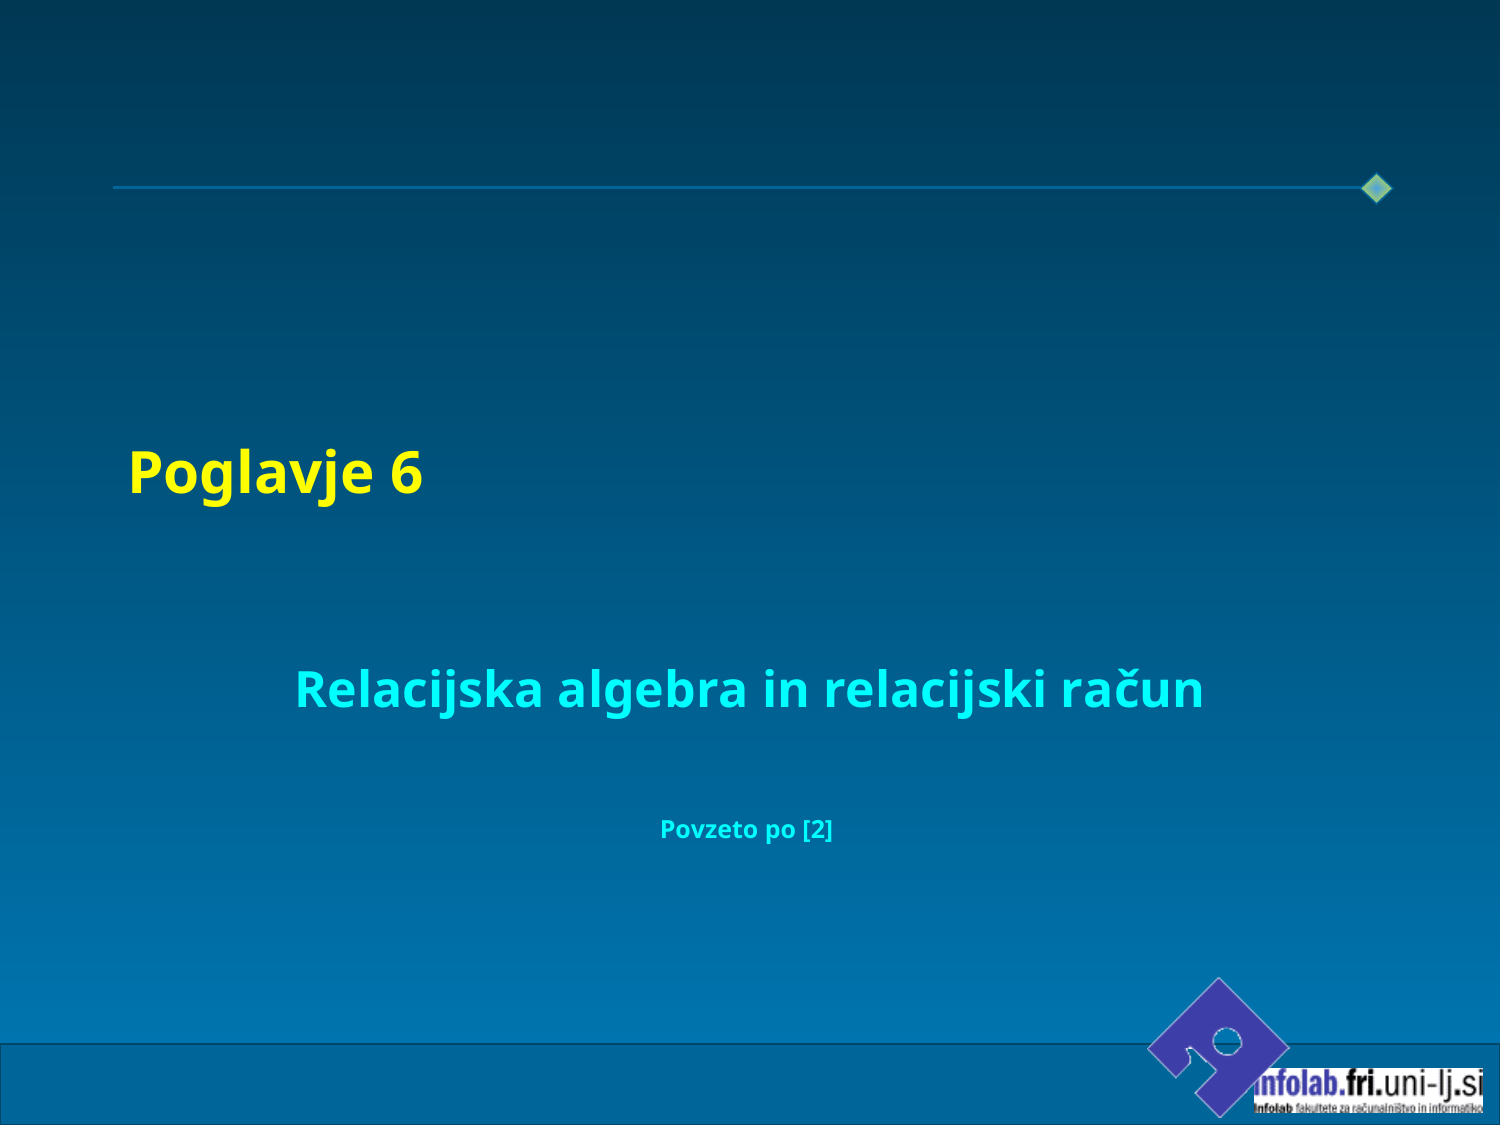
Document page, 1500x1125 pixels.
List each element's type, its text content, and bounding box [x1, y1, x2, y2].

picture [1149, 978, 1482, 1117]
subtitle Relacijska algebra in relacijski račun Povzeto po [2] [225, 637, 1276, 926]
title Poglavje 6 [112, 349, 1388, 591]
